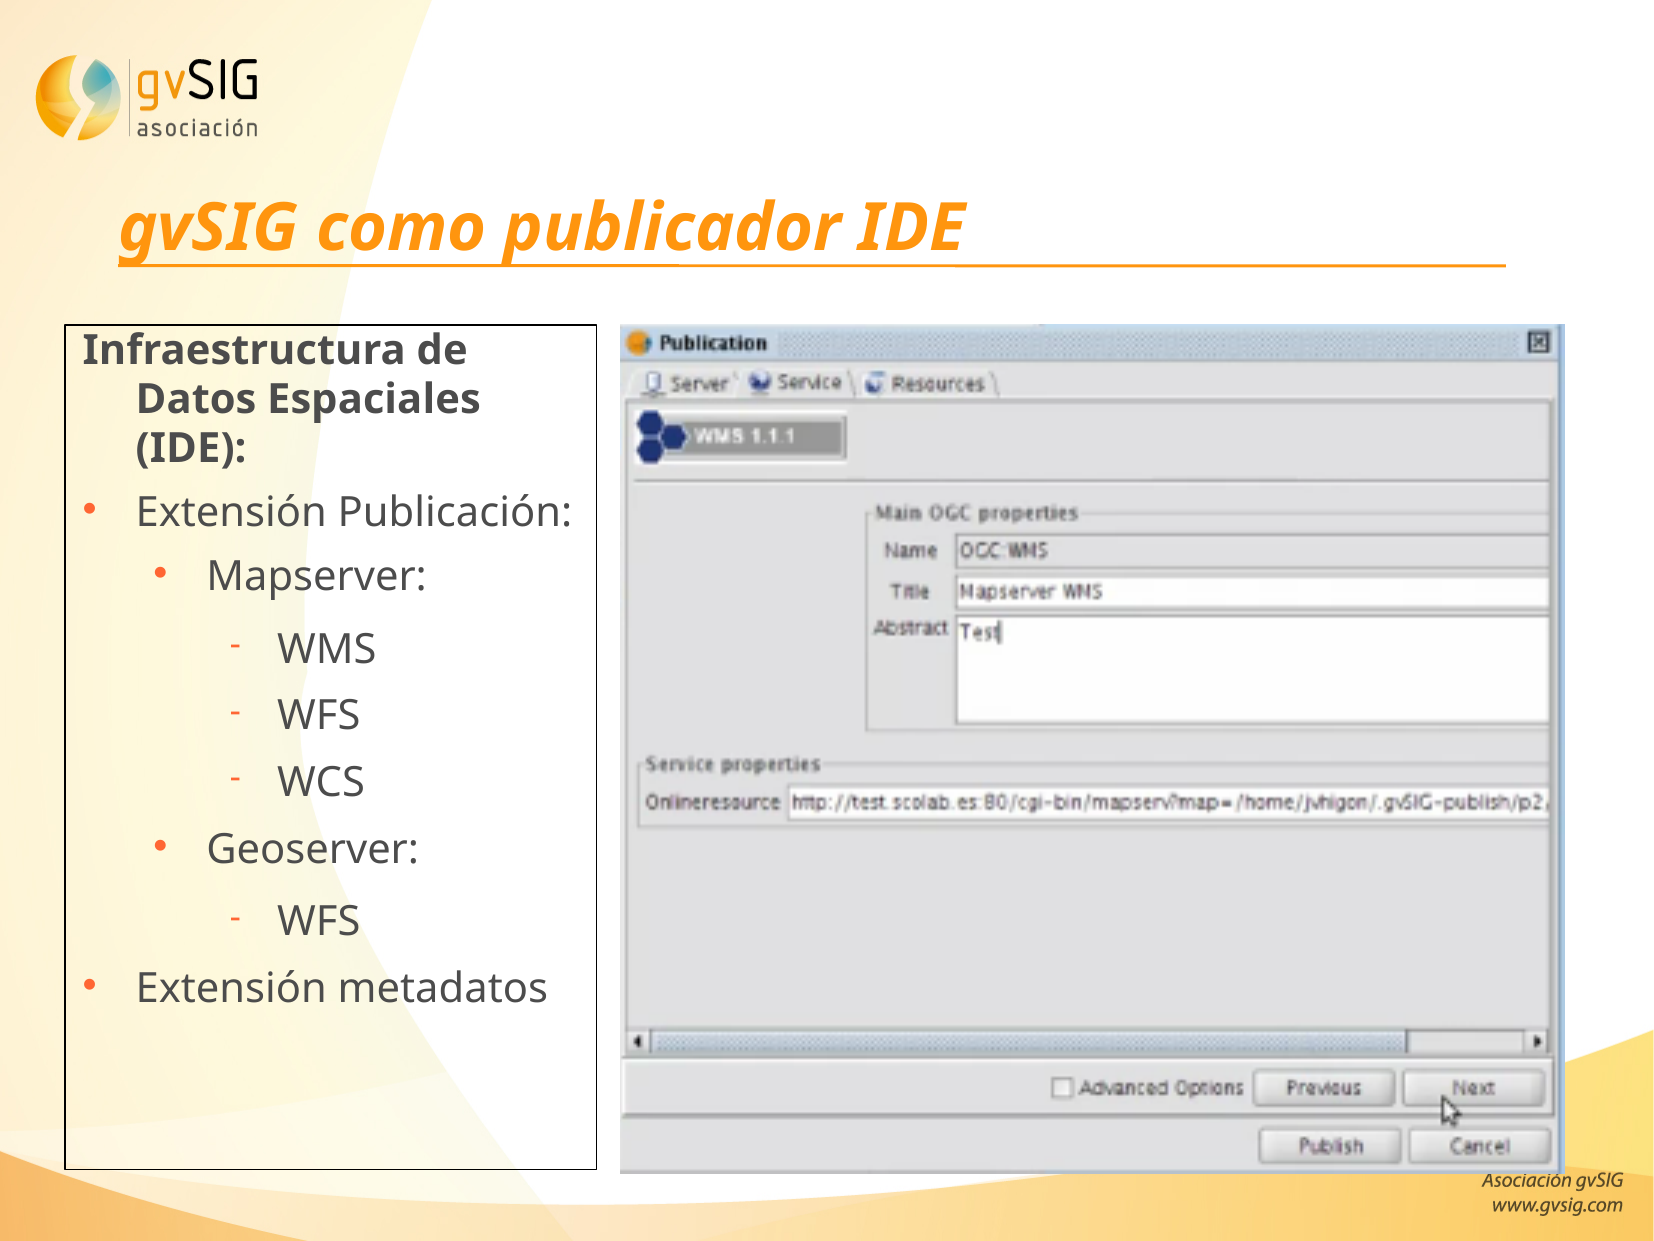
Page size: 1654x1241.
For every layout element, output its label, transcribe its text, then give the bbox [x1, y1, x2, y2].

picture [0, 0, 1654, 1241]
text_box gvSIG como publicador IDE [118, 177, 1607, 276]
text_box Infraestructura de Datos Espaciales (IDE): Extensión Publicación: Mapserver: WMS WFS WCS Geoserver: WFS Extensión metadatos [64, 324, 597, 1170]
